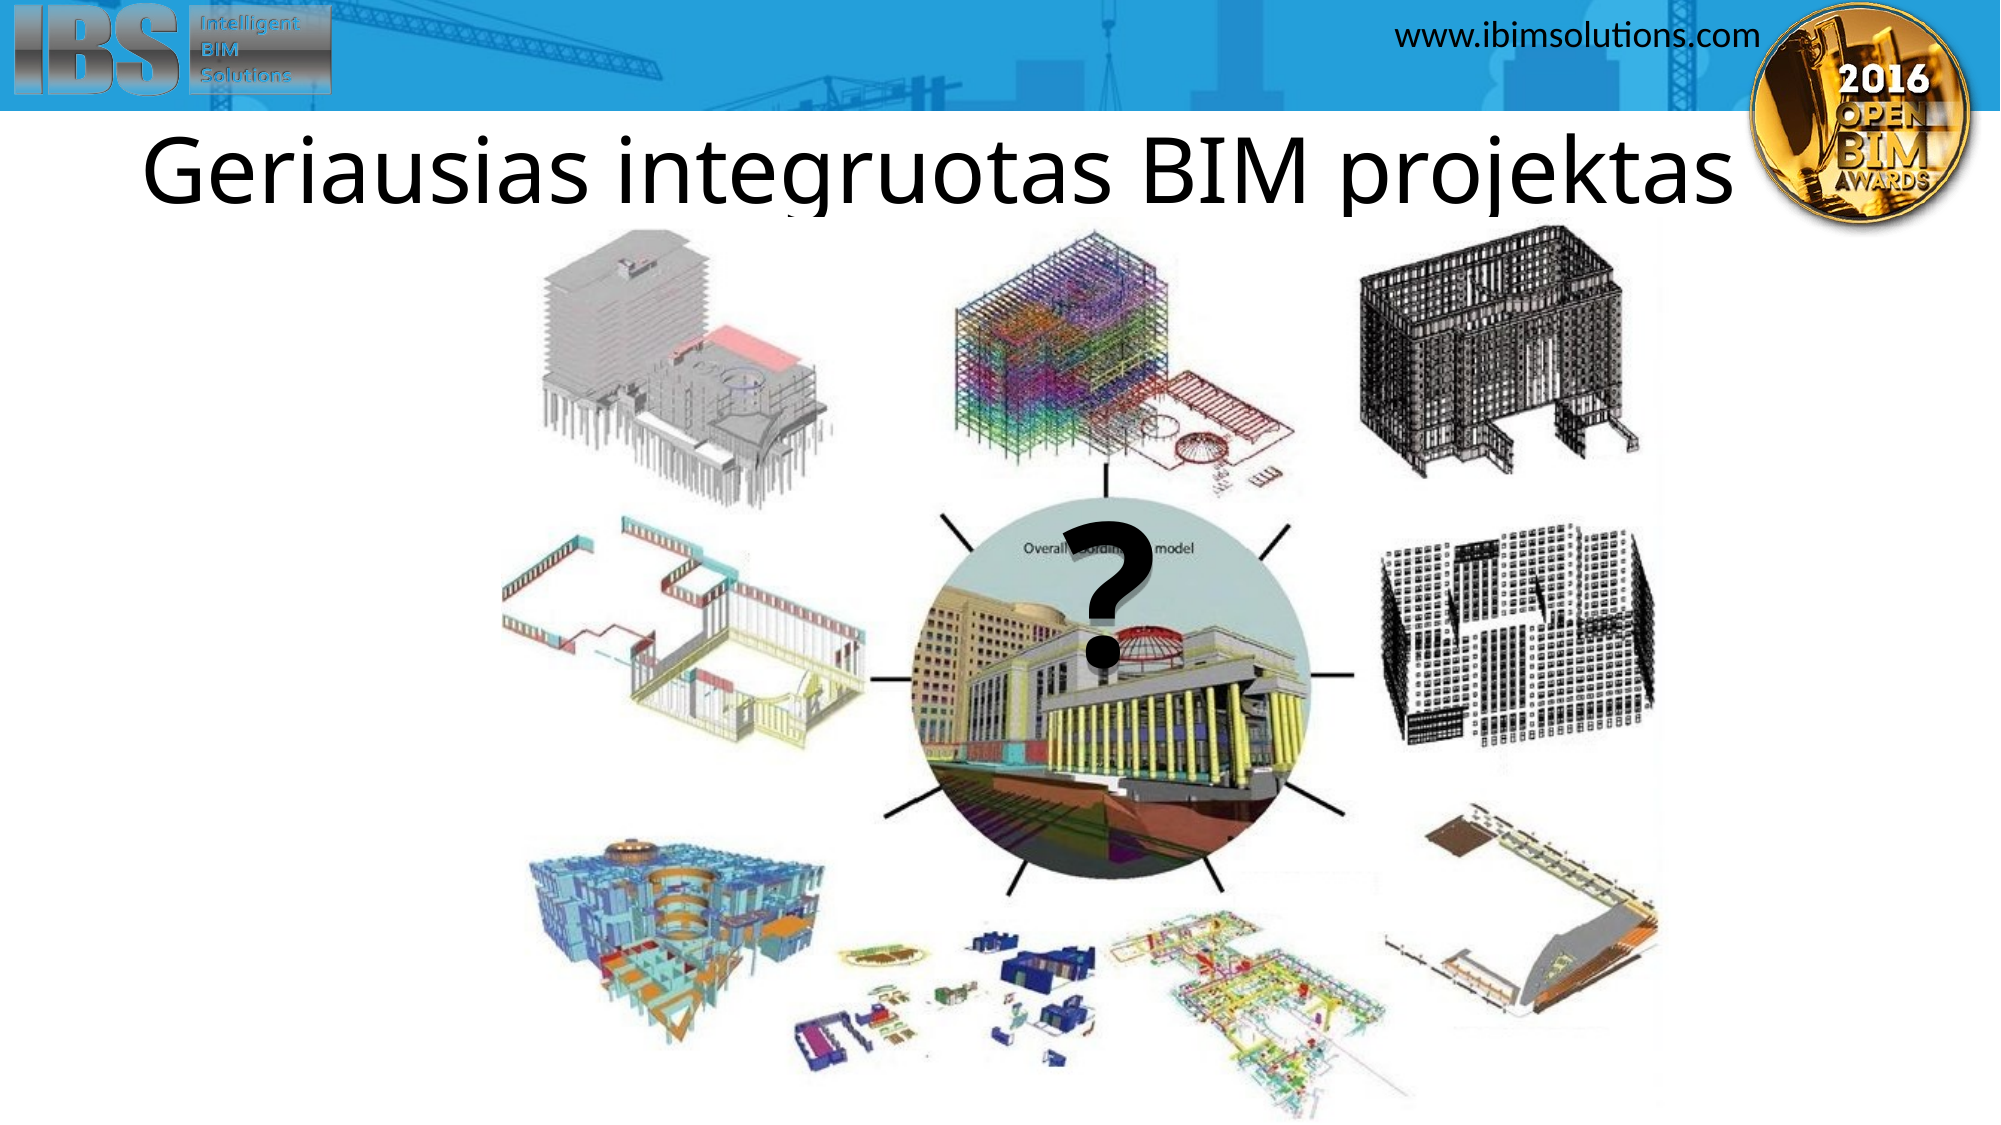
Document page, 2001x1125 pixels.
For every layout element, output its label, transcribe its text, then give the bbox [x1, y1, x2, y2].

picture [0, 0, 1668, 111]
picture [501, 217, 1682, 1125]
picture [1671, 0, 2000, 238]
text_box www.ibimsolutions.com [1379, 2, 1796, 66]
text_box ? [1046, 486, 1218, 704]
title Geriausias integruotas BIM projektas [125, 111, 1851, 283]
